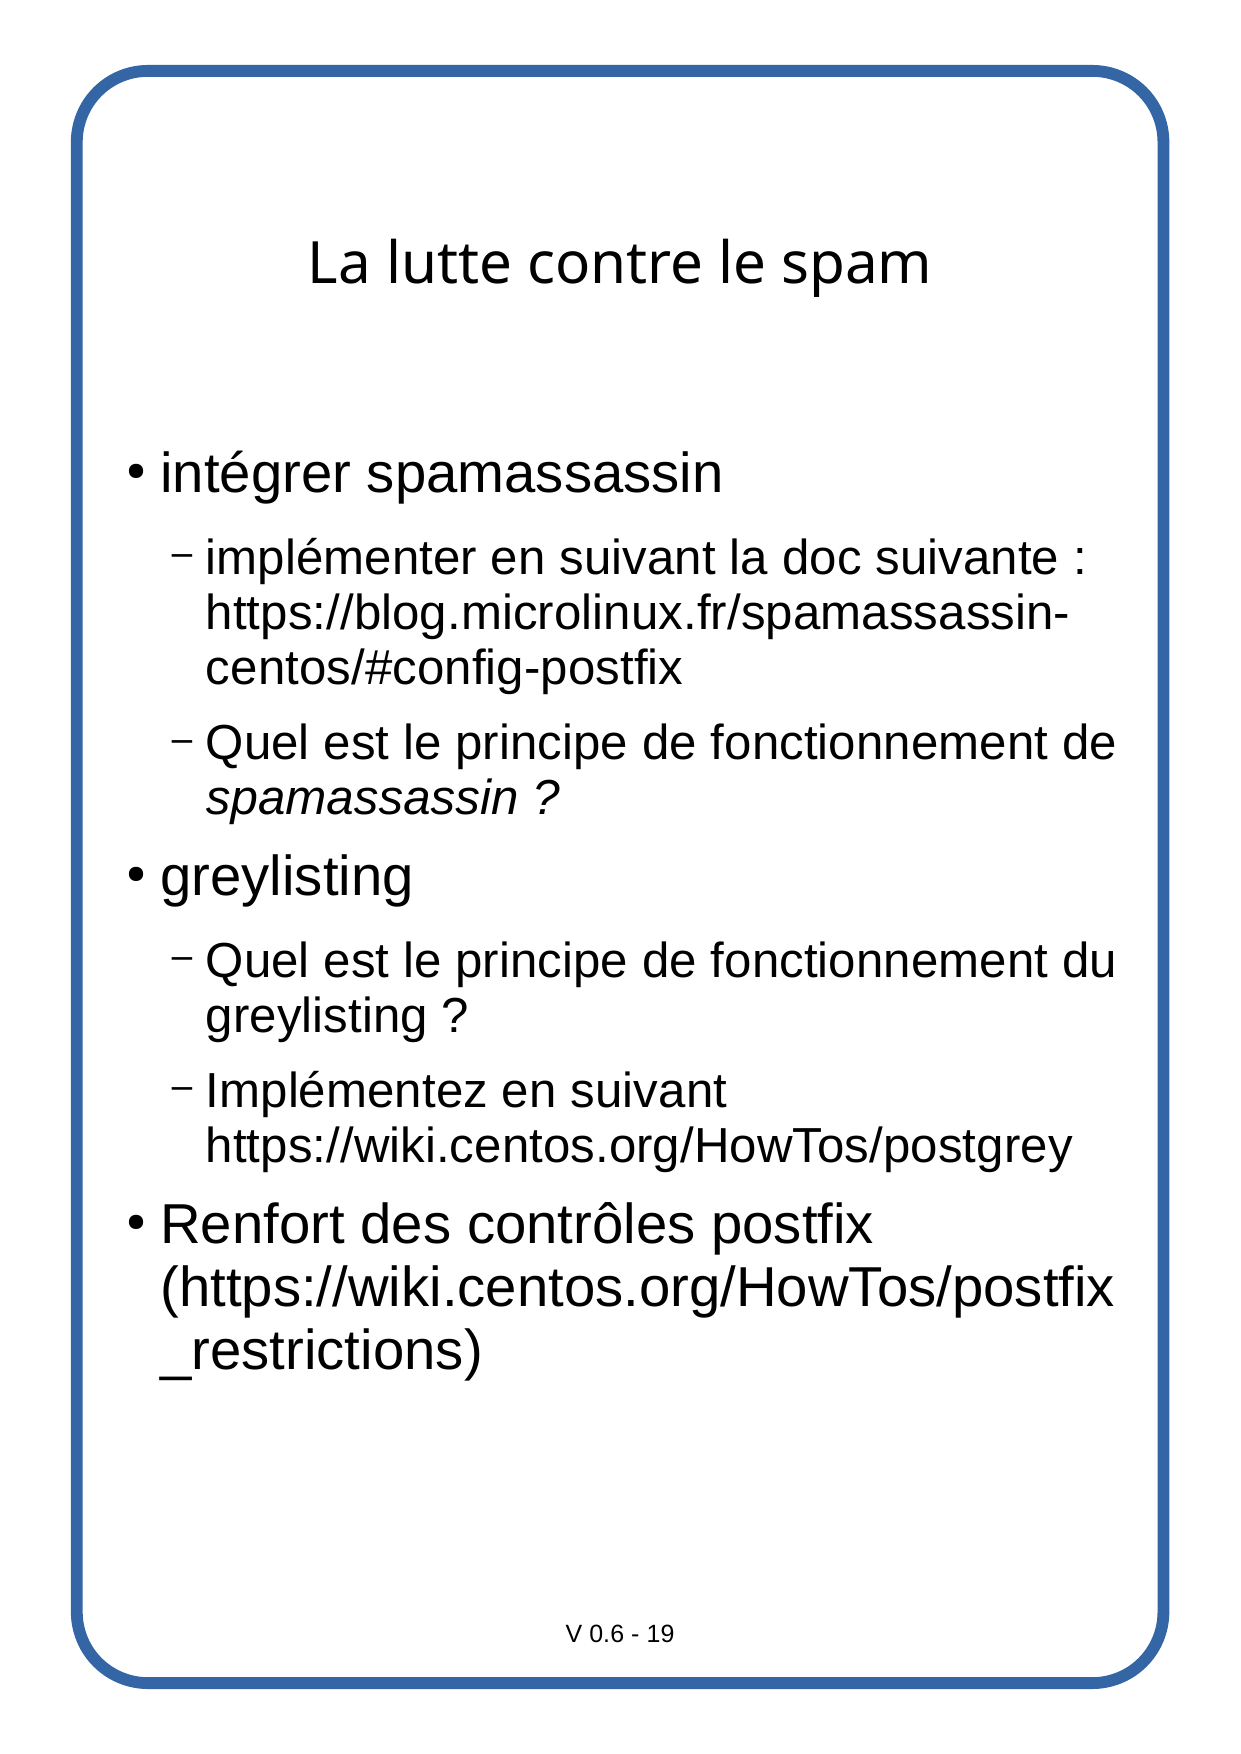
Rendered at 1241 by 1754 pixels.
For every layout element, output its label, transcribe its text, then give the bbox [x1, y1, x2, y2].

title La lutte contre le spam [115, 124, 1125, 398]
list intégrer spamassassin implémenter en suivant la doc suivante : https://blog.microlinux.fr/spamassassin-centos/#config-postfix Quel est le principe de fonctionnement de spamassassin ? greylisting Quel est le principe de fonctionnement du greylisting ? Implémentez en suivant https://wiki.centos.org/HowTos/postgrey Renfort des contrôles postfix (https://wiki.centos.org/HowTos/postfix_restrictions) [115, 441, 1125, 1391]
